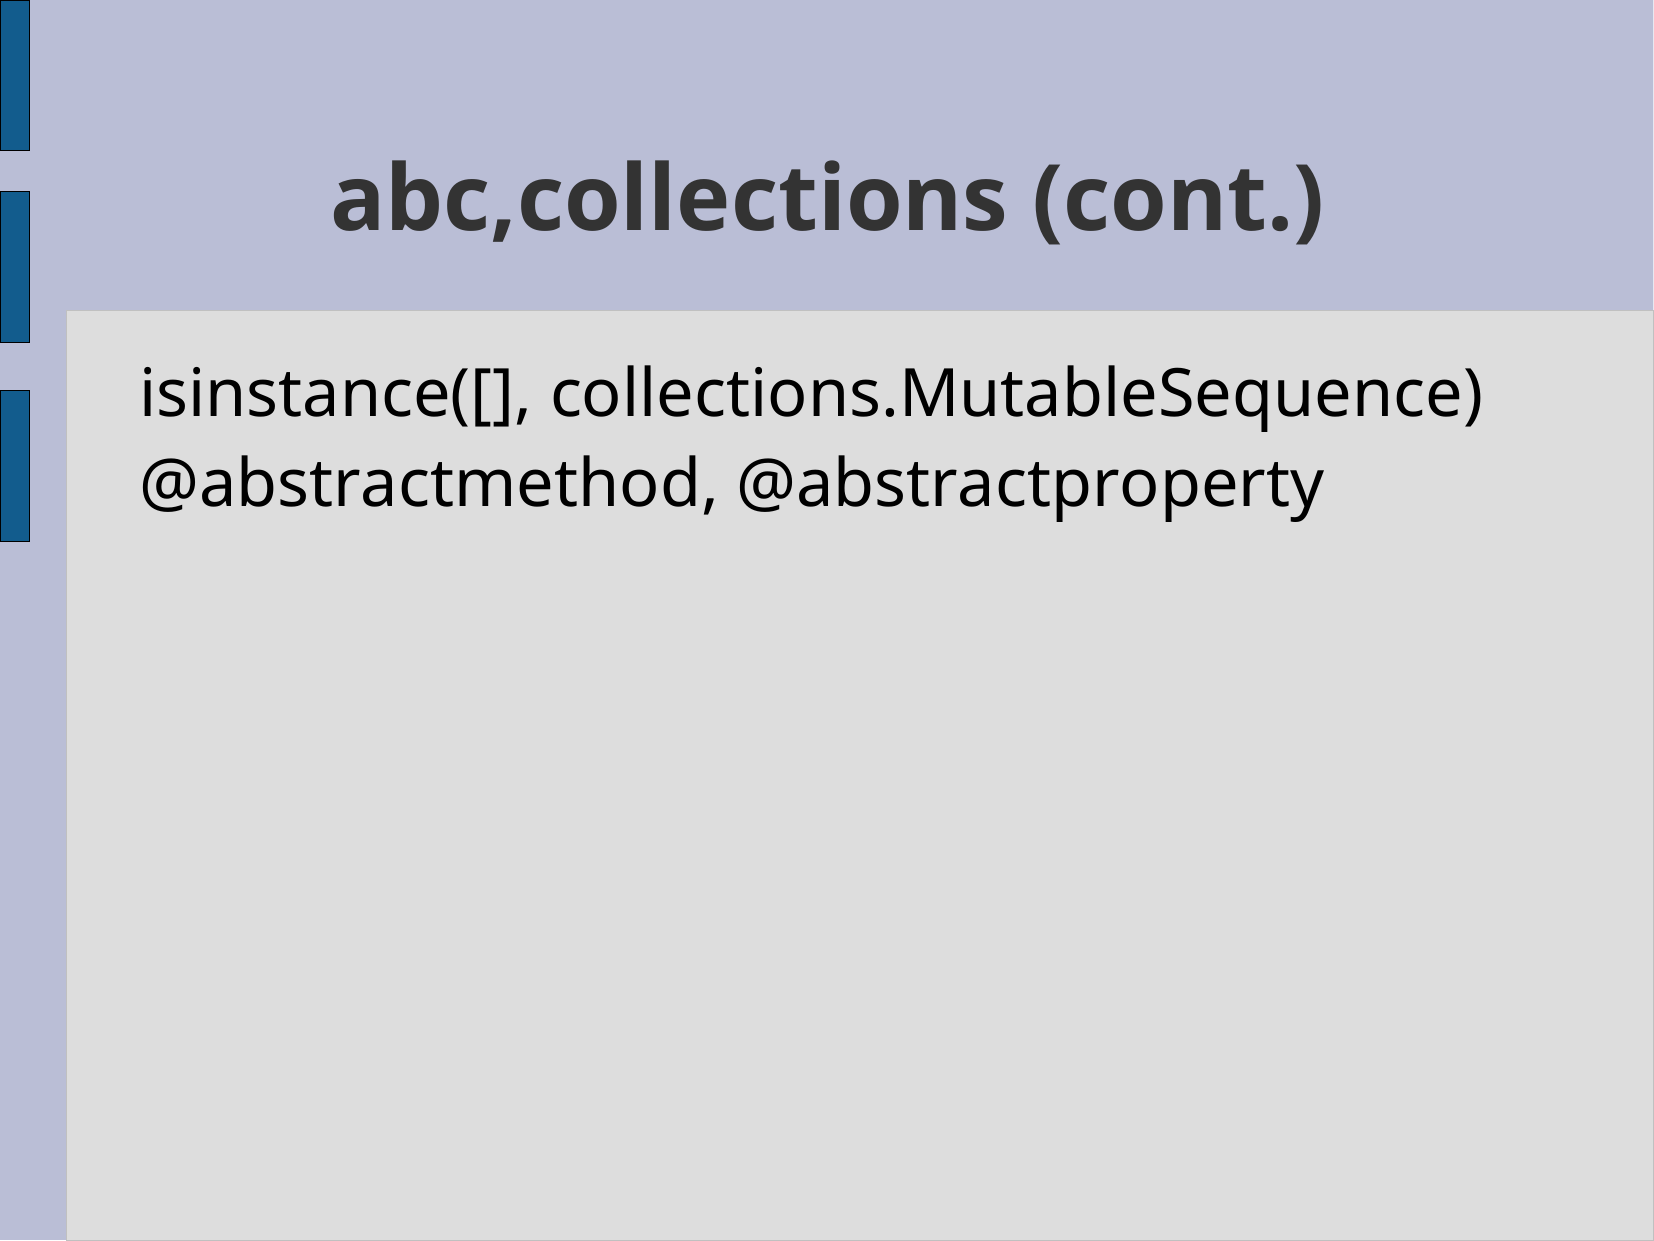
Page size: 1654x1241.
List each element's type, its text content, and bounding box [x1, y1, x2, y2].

title abc,collections (cont.) [121, 98, 1534, 291]
list isinstance([], collections.MutableSequence) @abstractmethod, @abstractproperty [121, 344, 1534, 1112]
